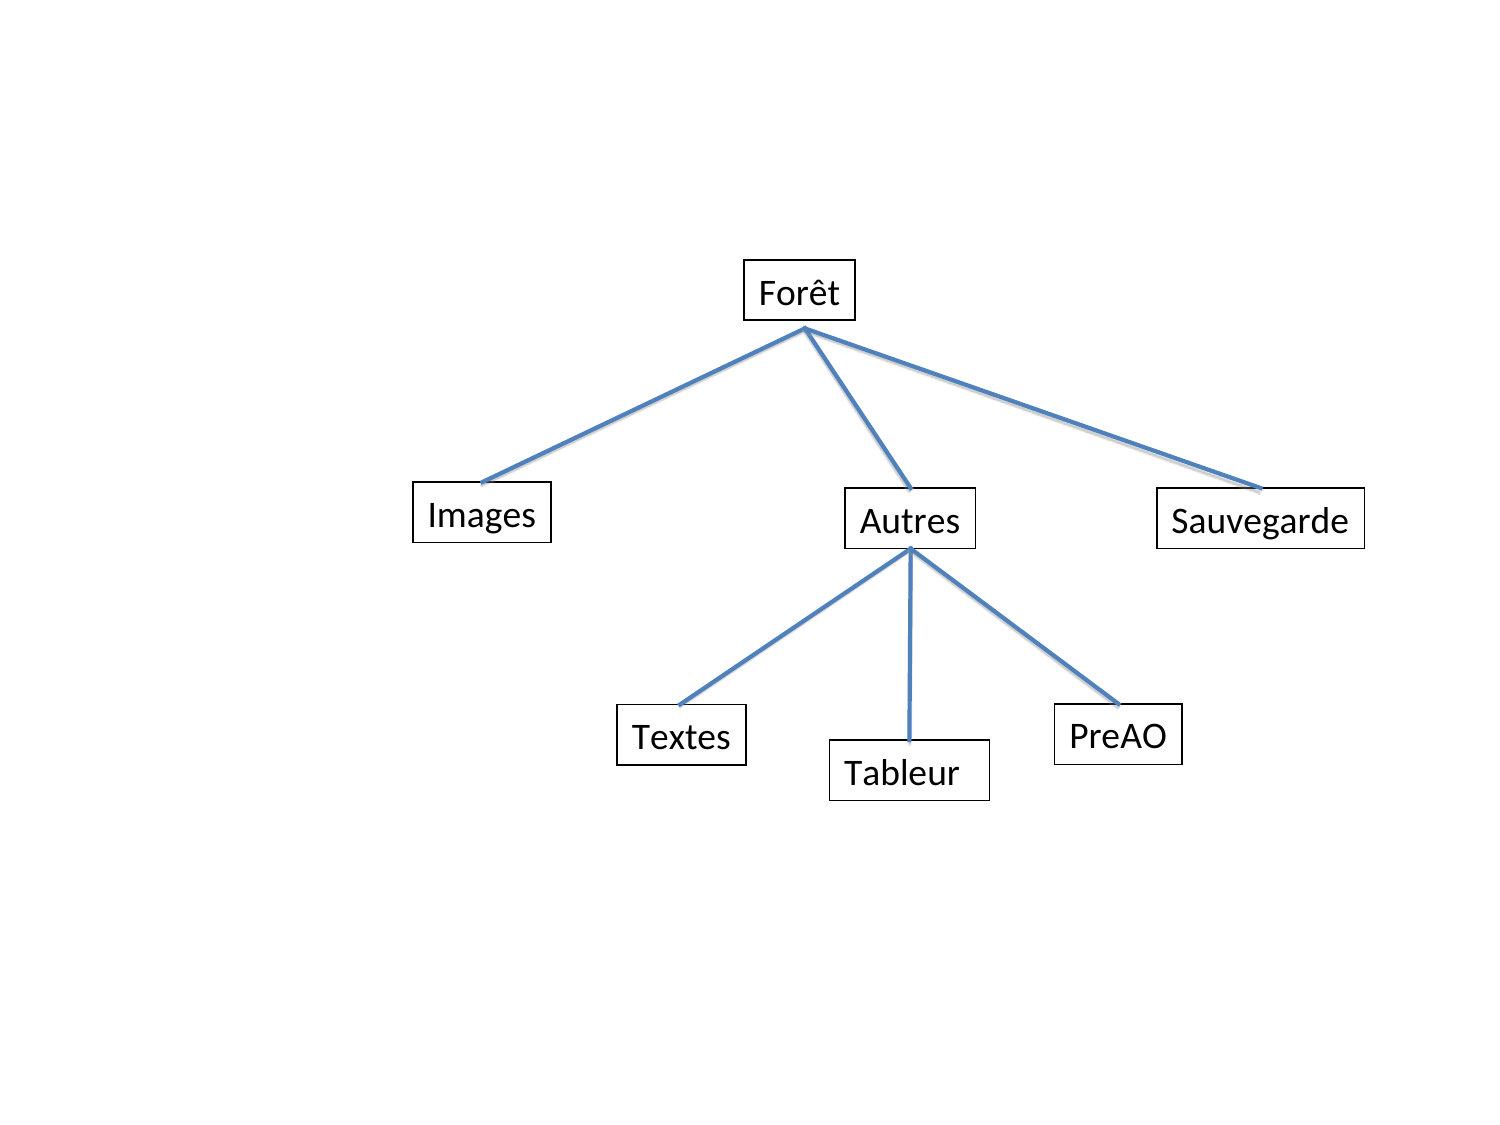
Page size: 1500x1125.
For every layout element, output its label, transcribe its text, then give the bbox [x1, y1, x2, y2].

text_box Forêt [744, 259, 856, 321]
text_box Images [412, 481, 552, 543]
text_box Autres [845, 487, 976, 549]
text_box PreAO [1054, 703, 1182, 765]
text_box Textes [617, 704, 747, 765]
text_box Tableur [829, 740, 990, 801]
text_box Sauvegarde [1156, 487, 1365, 549]
